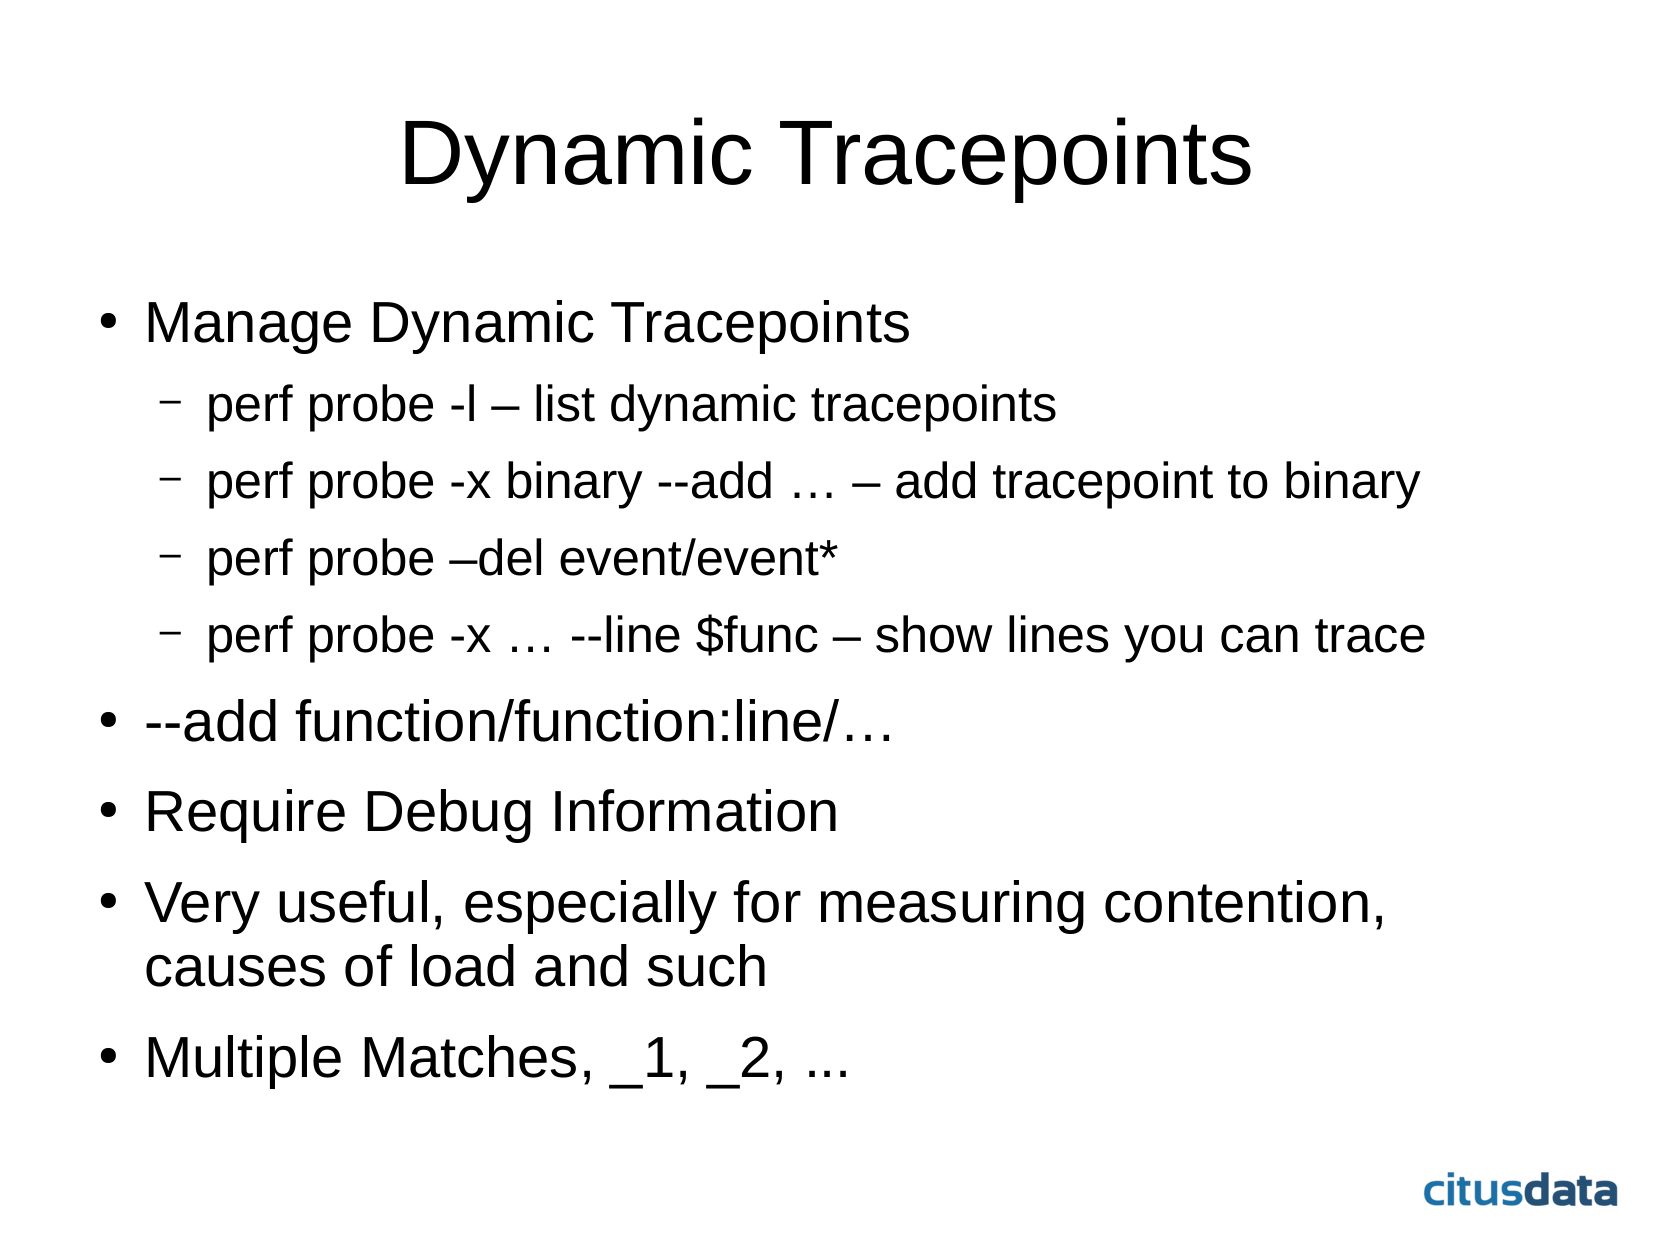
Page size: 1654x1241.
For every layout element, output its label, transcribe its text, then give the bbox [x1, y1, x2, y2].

picture [1420, 1167, 1622, 1209]
list Manage Dynamic Tracepoints perf probe -l – list dynamic tracepoints perf probe -x binary --add … – add tracepoint to binary perf probe –del event/event* perf probe -x … --line $func – show lines you can trace --add function/function:line/… Require Debug Information Very useful, especially for measuring contention, causes of load and such Multiple Matches, _1, _2, ... [82, 290, 1571, 1096]
title Dynamic Tracepoints [82, 49, 1571, 257]
